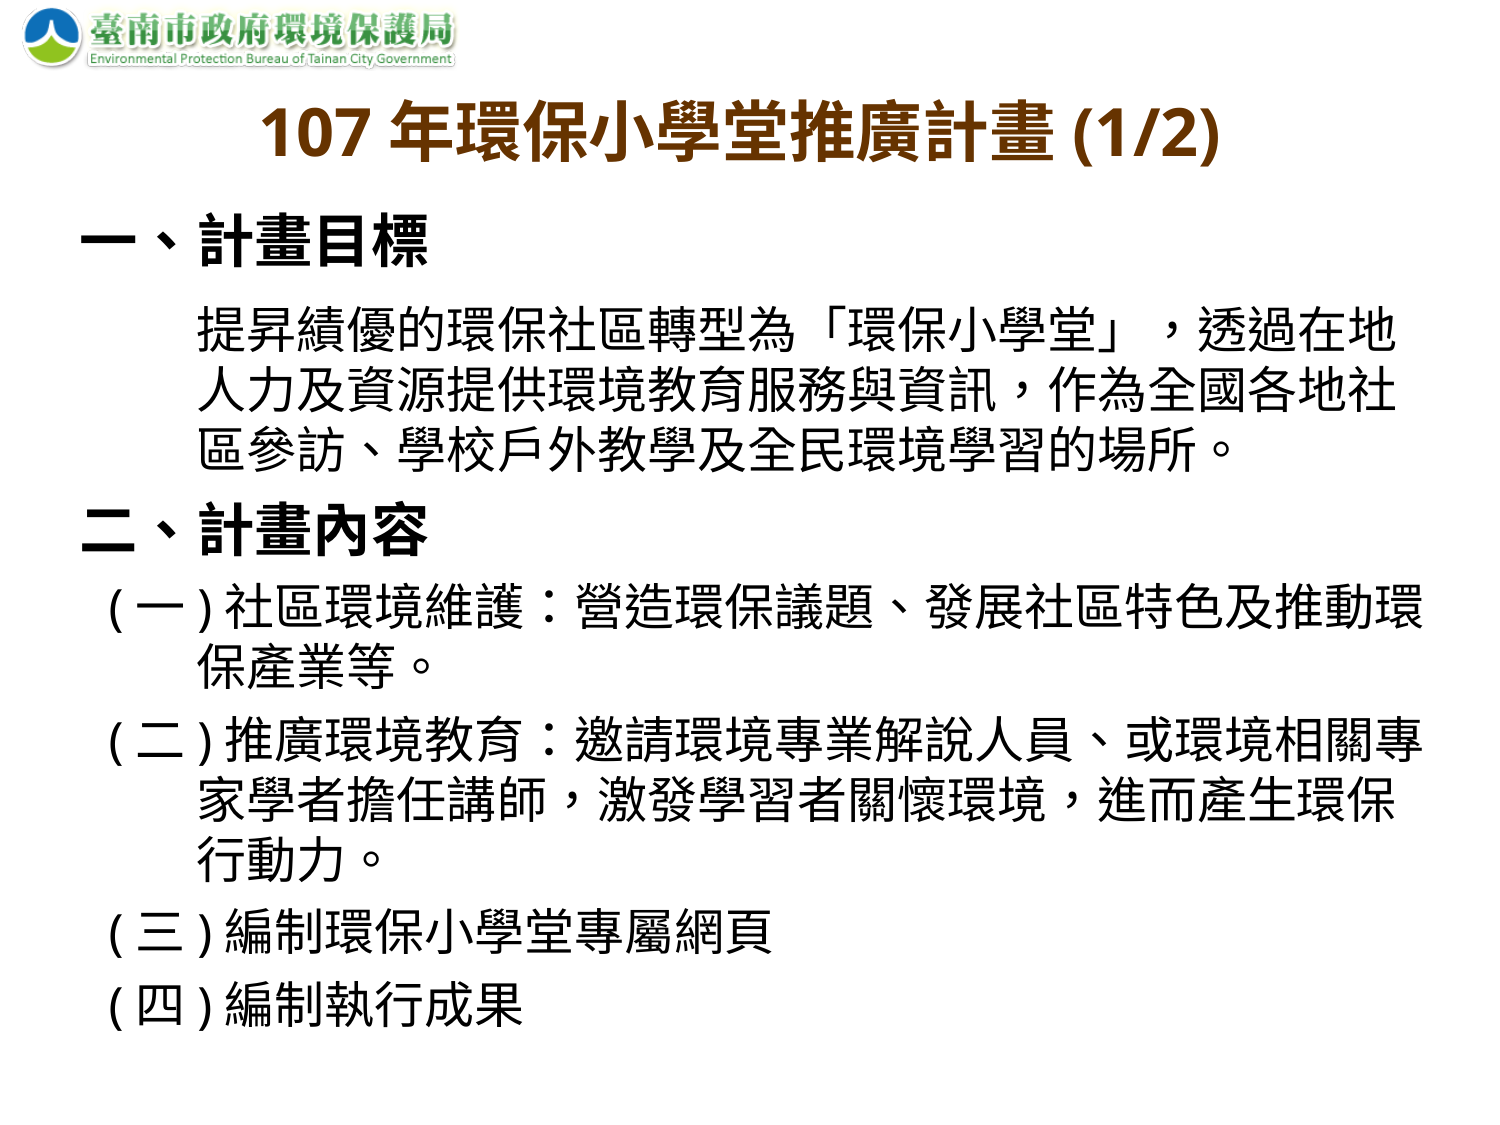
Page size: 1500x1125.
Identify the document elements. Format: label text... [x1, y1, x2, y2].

text_box [348, 224, 1247, 296]
text_box 一、計畫目標 提昇績優的環保社區轉型為「環保小學堂」，透過在地人力及資源提供環境教育服務與資訊，作為全國各地社區參訪、學校戶外教學及全民環境學習的場所。 二、計畫內容 (一)社區環境維護：營造環保議題、發展社區特色及推動環保產業等。 (二)推廣環境教育：邀請環境專業解說人員、或環境相關專家學者擔任講師，激發學習者關懷環境，進而產生環保行動力。 (三)編制環保小學堂專屬網頁 (四)編制執行成果 [64, 196, 1447, 1047]
picture [0, 0, 460, 71]
title 107年環保小學堂推廣計畫(1/2) [64, 36, 1415, 224]
